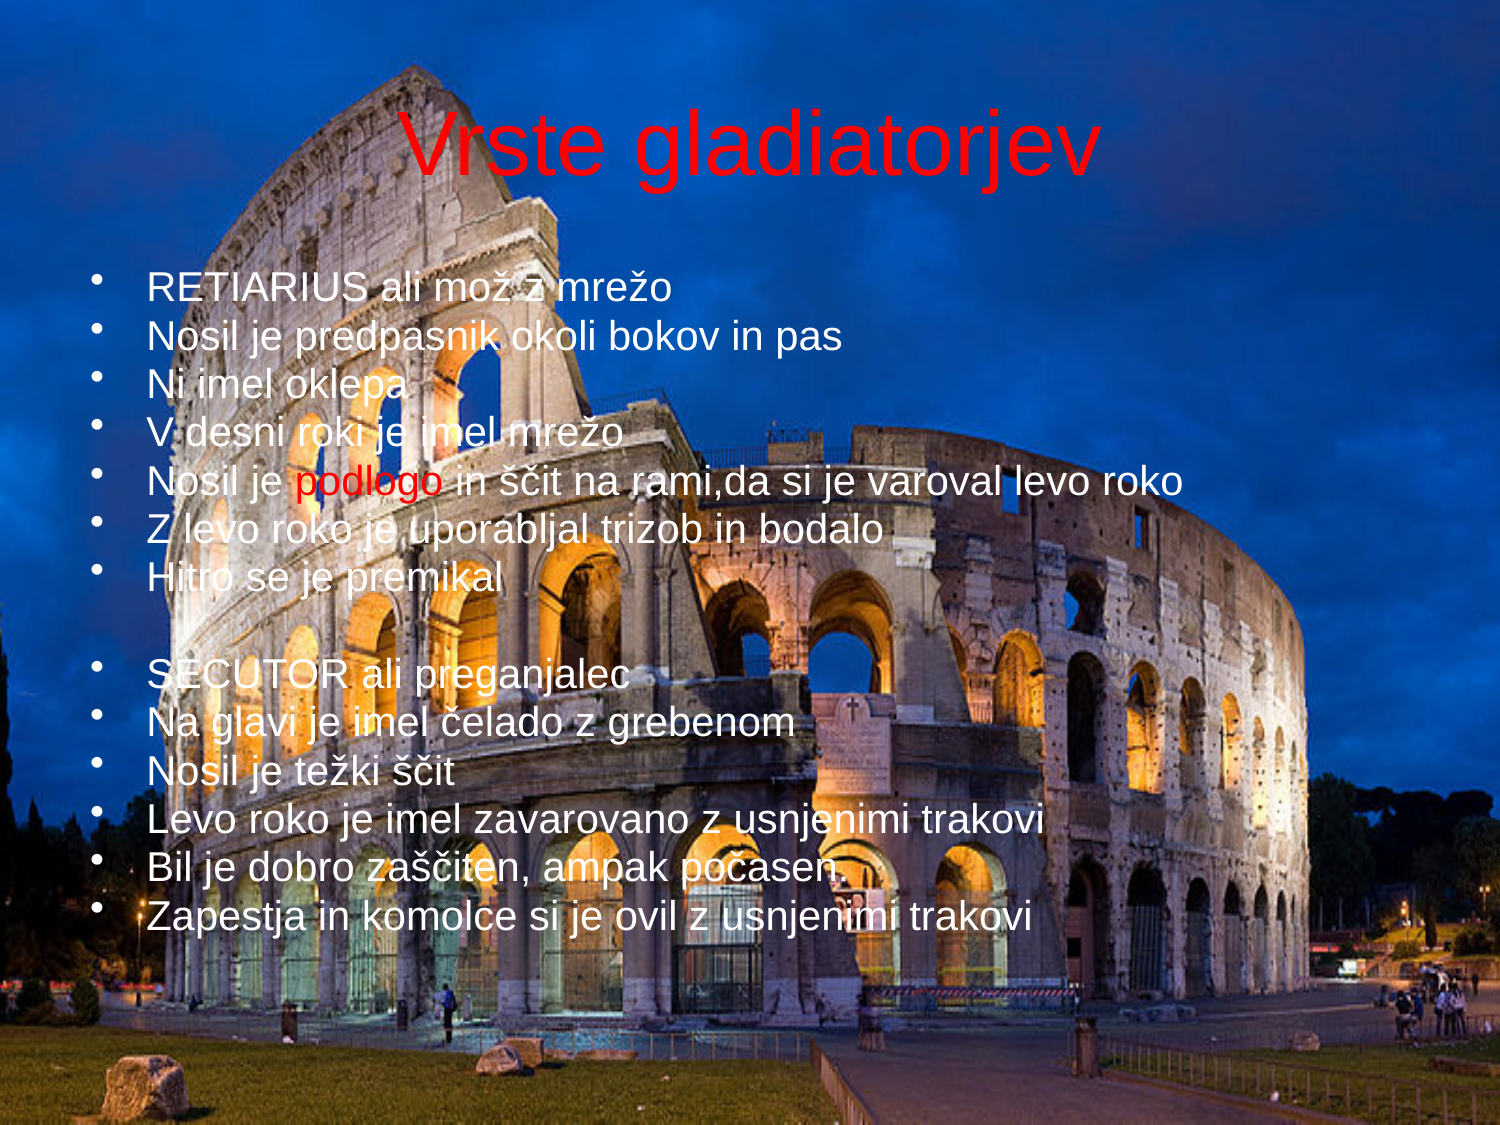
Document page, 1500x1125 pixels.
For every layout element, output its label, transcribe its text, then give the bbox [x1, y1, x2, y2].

picture [0, 0, 1500, 1125]
list RETIARIUS ali mož z mrežo Nosil je predpasnik okoli bokov in pas Ni imel oklepa V desni roki je imel mrežo Nosil je podlogo in ščit na rami,da si je varoval levo roko Z levo roko je uporabljal trizob in bodalo Hitro se je premikal SECUTOR ali preganjalec Na glavi je imel čelado z grebenom Nosil je težki ščit Levo roko je imel zavarovano z usnjenimi trakovi Bil je dobro zaščiten, ampak počasen. Zapestja in komolce si je ovil z usnjenimi trakovi [75, 262, 1425, 1005]
title Vrste gladiatorjev [75, 45, 1425, 233]
